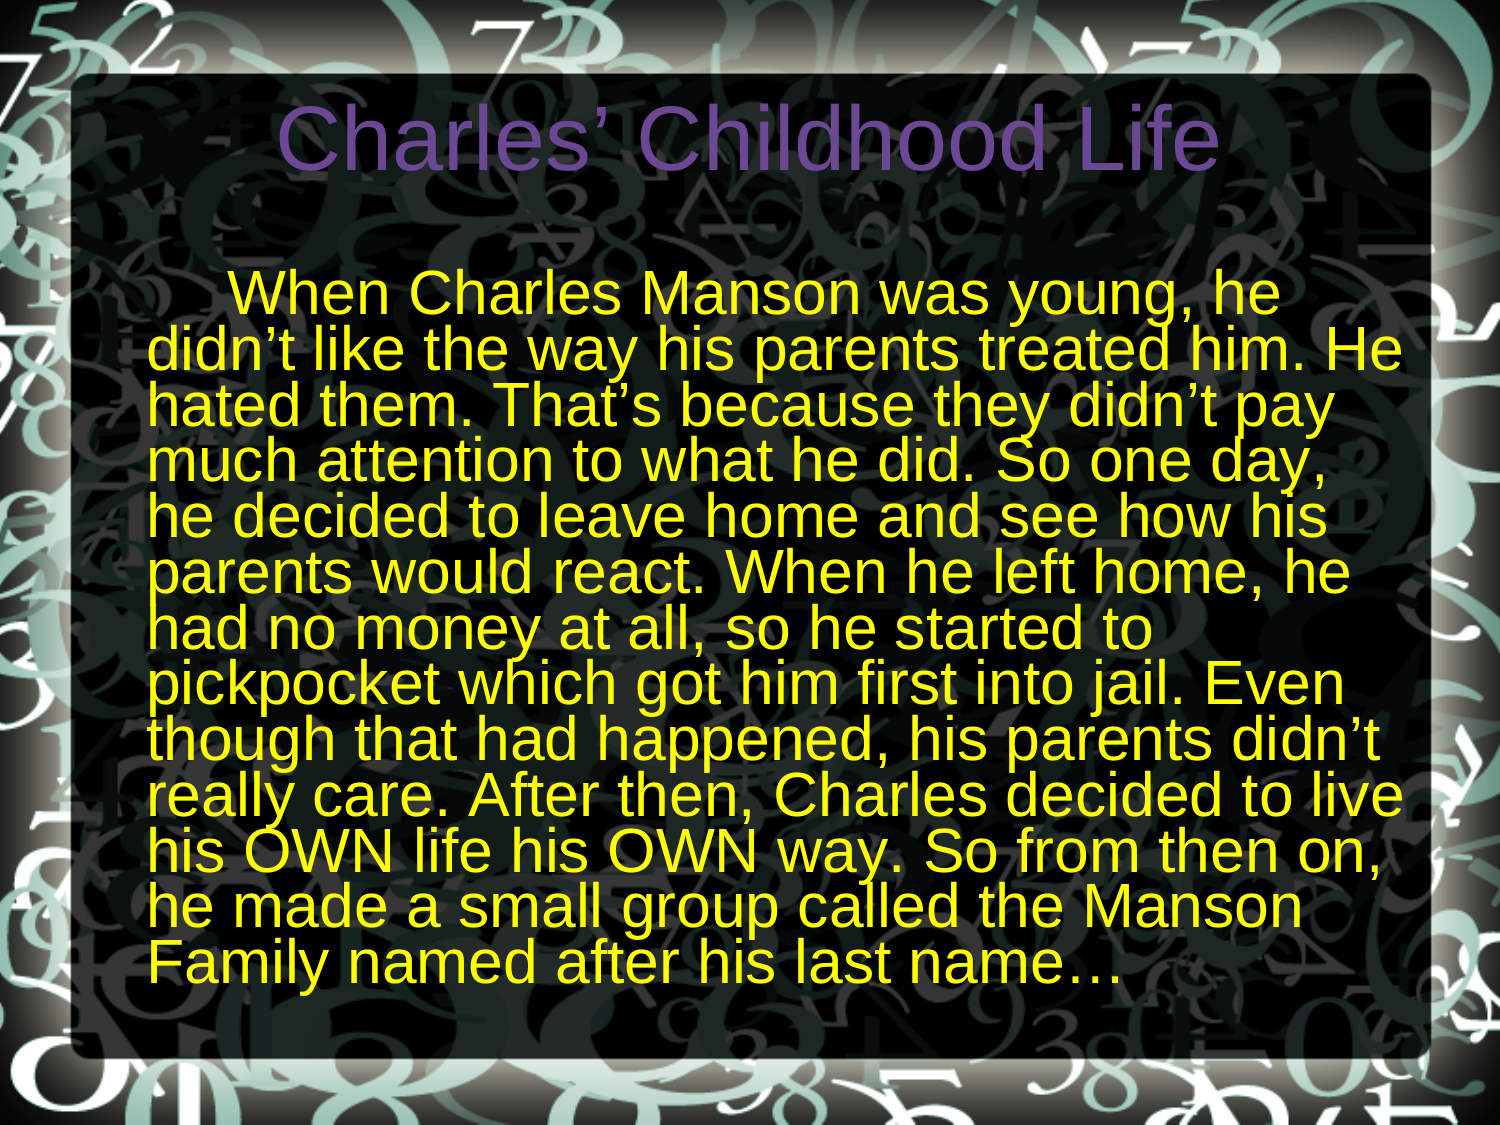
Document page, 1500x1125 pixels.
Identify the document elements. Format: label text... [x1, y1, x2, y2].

picture [0, 0, 1500, 1125]
list When Charles Manson was young, he didn’t like the way his parents treated him. He hated them. That’s because they didn’t pay much attention to what he did. So one day, he decided to leave home and see how his parents would react. When he left home, he had no money at all, so he started to pickpocket which got him first into jail. Even though that had happened, his parents didn’t really care. After then, Charles decided to live his OWN life his OWN way. So from then on, he made a small group called the Manson Family named after his last name… [75, 262, 1426, 1014]
title Charles’ Childhood Life [75, 45, 1426, 233]
